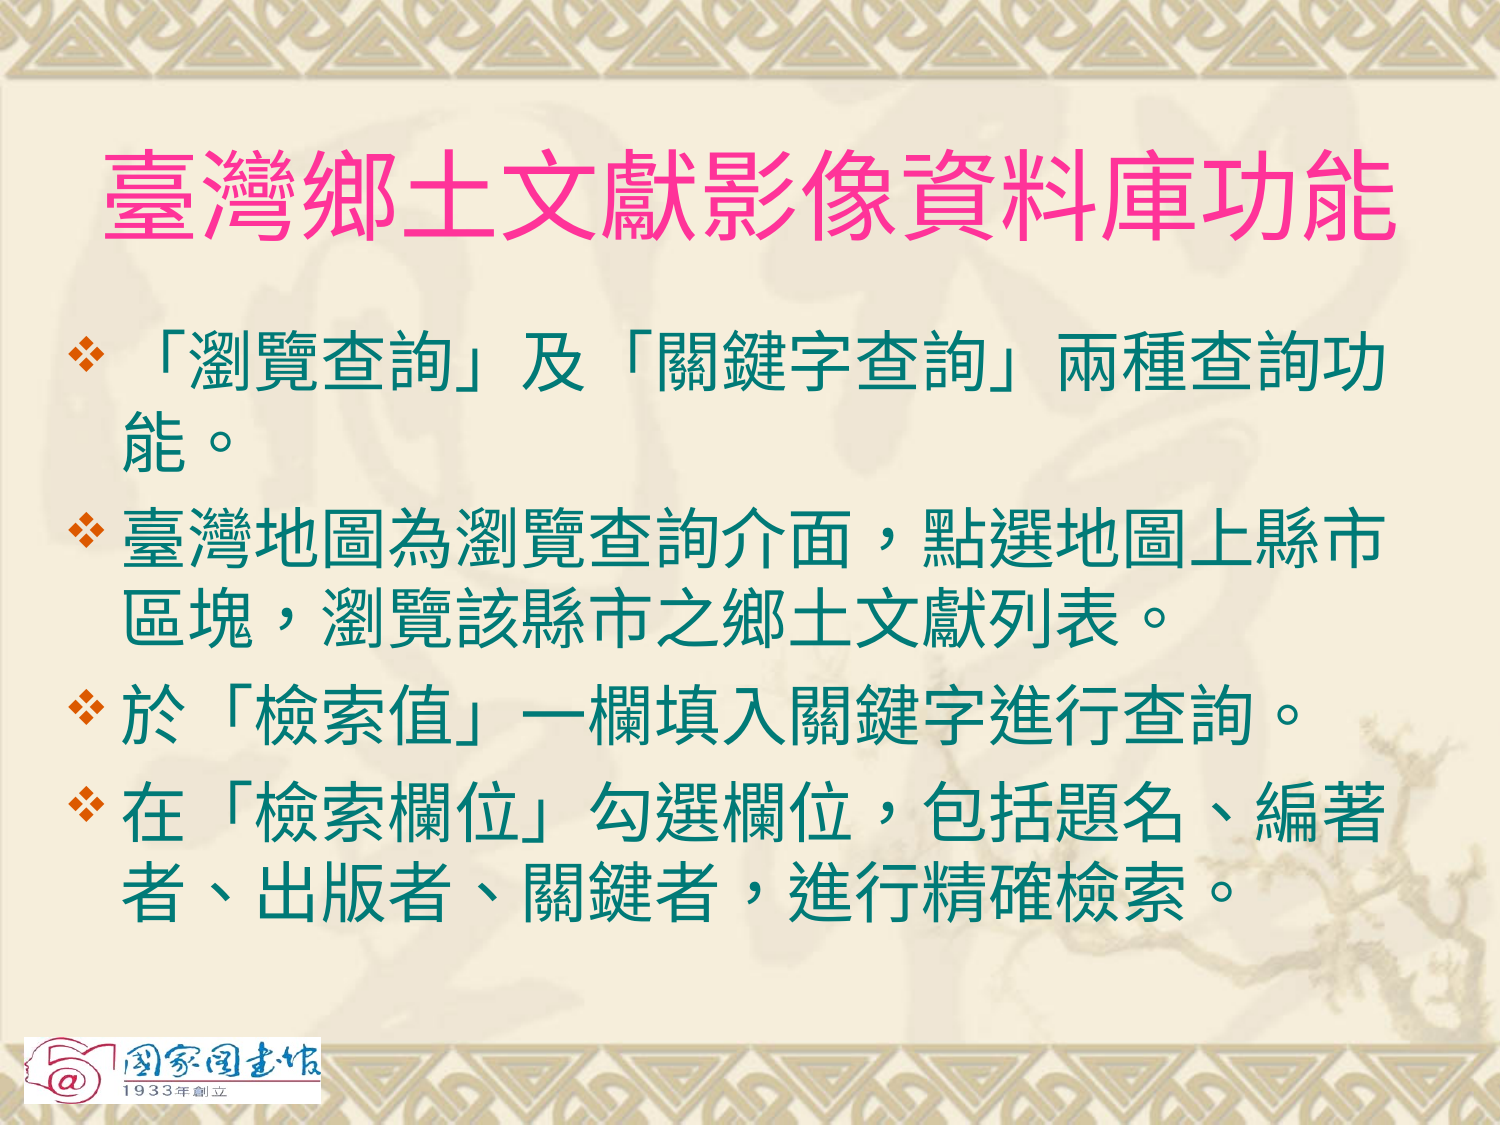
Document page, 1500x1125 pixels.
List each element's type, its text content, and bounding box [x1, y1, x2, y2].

picture [0, 0, 1500, 1125]
list 「瀏覽查詢」及「關鍵字查詢」兩種查詢功能。 臺灣地圖為瀏覽查詢介面，點選地圖上縣市區塊，瀏覽該縣市之鄉土文獻列表。 於「檢索值」一欄填入關鍵字進行查詢。 在「檢索欄位」勾選欄位，包括題名、編著者、出版者、關鍵者，進行精確檢索。 [49, 312, 1451, 1001]
title 臺灣鄉土文獻影像資料庫功能 [49, 99, 1451, 288]
